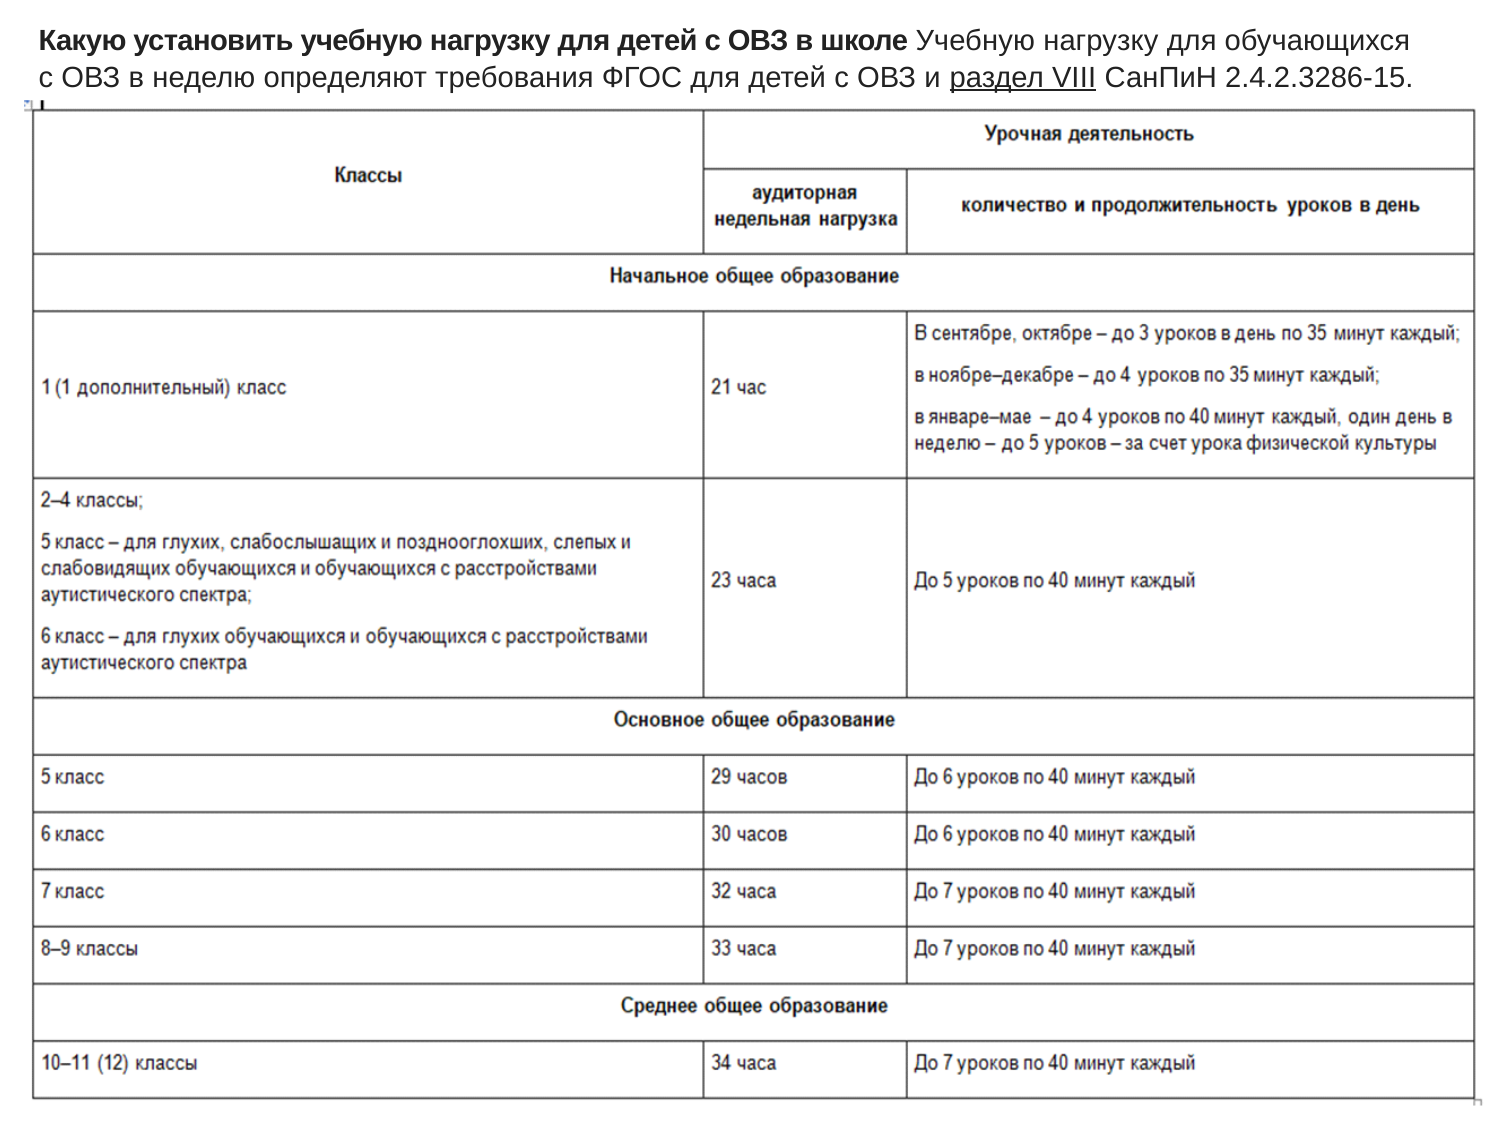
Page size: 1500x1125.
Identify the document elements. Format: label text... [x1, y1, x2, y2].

text_box Какую установить учебную нагрузку для детей с ОВЗ в школе Учебную нагрузку для обучающихся с ОВЗ в неделю определяют требования ФГОС для детей с ОВЗ и раздел VIII СанПиН 2.4.2.3286-15. [24, 11, 1500, 101]
picture [23, 99, 1489, 1107]
